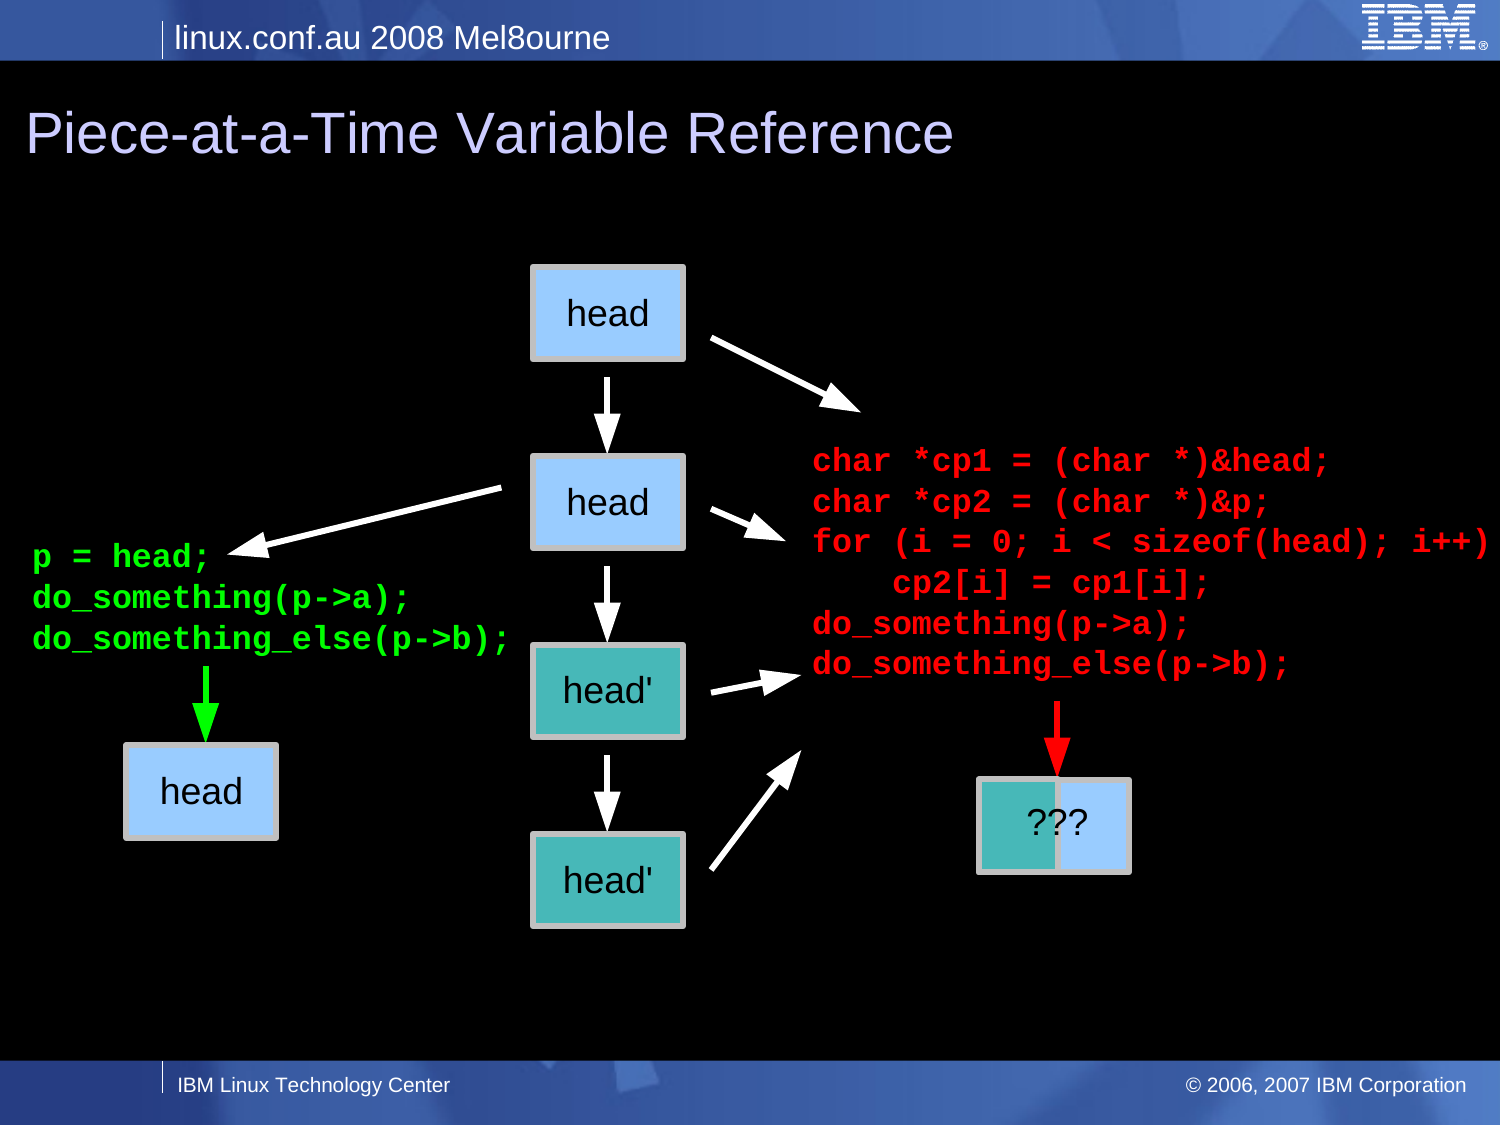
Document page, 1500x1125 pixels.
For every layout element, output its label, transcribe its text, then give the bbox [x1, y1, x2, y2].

picture [0, 1061, 1500, 1125]
title Piece-at-a-Time Variable Reference [25, 94, 1378, 177]
text_box char *cp1 = (char *)&head; char *cp2 = (char *)&p; for (i = 0; i < sizeof(head); i++) cp2[i] = cp1[i]; do_something(p->a); do_something_else(p->b); [759, 436, 1500, 693]
text_box head' [532, 644, 683, 738]
text_box p = head; do_something(p->a); do_something_else(p->b); [0, 532, 528, 667]
picture [0, 0, 1500, 60]
text_box head [126, 745, 277, 838]
text_box head [532, 455, 683, 549]
text_box [978, 779, 1129, 873]
text_box head [532, 266, 683, 360]
text_box head' [532, 833, 683, 927]
text_box ??? [1011, 794, 1104, 852]
